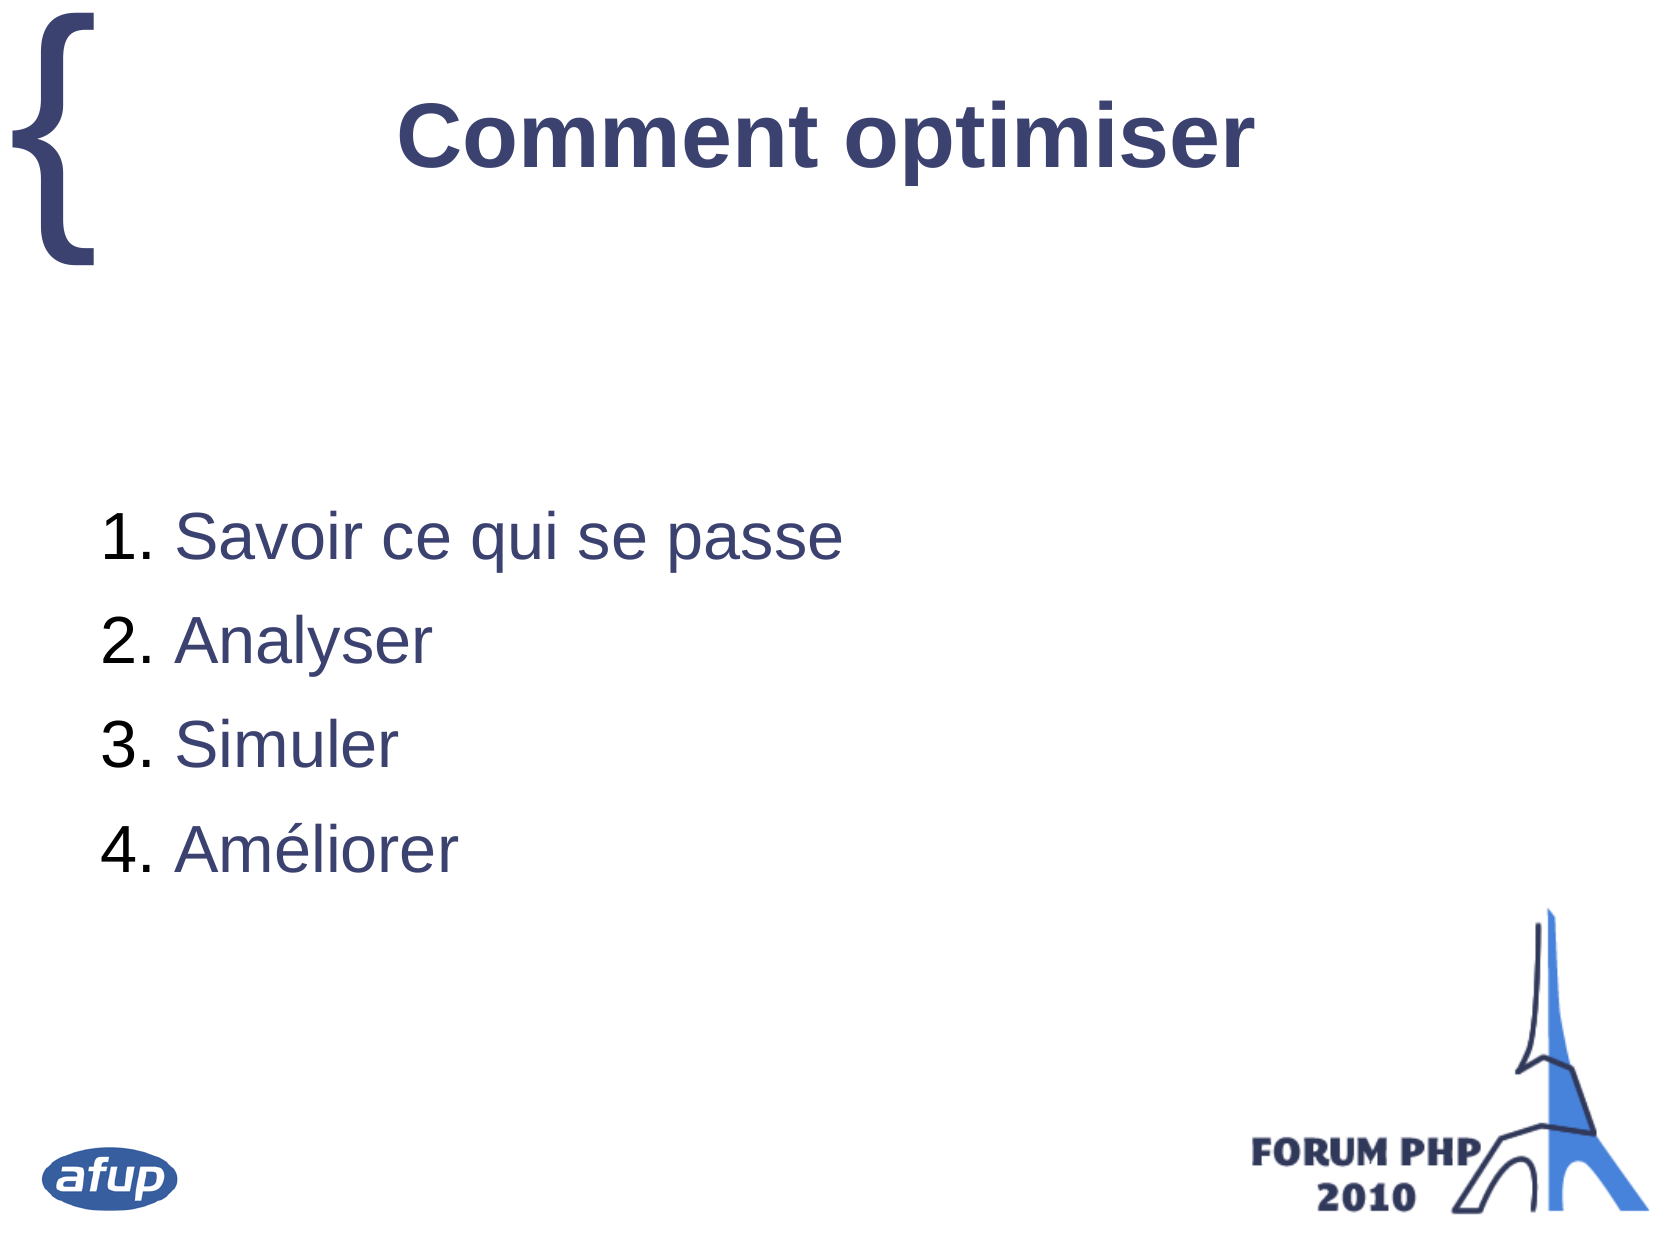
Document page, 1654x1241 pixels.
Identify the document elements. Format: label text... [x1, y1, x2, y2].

picture [1240, 872, 1650, 1241]
title Comment optimiser [82, 31, 1571, 239]
list Savoir ce qui se passe Analyser Simuler Améliorer [82, 290, 1571, 1109]
picture [41, 1146, 178, 1211]
